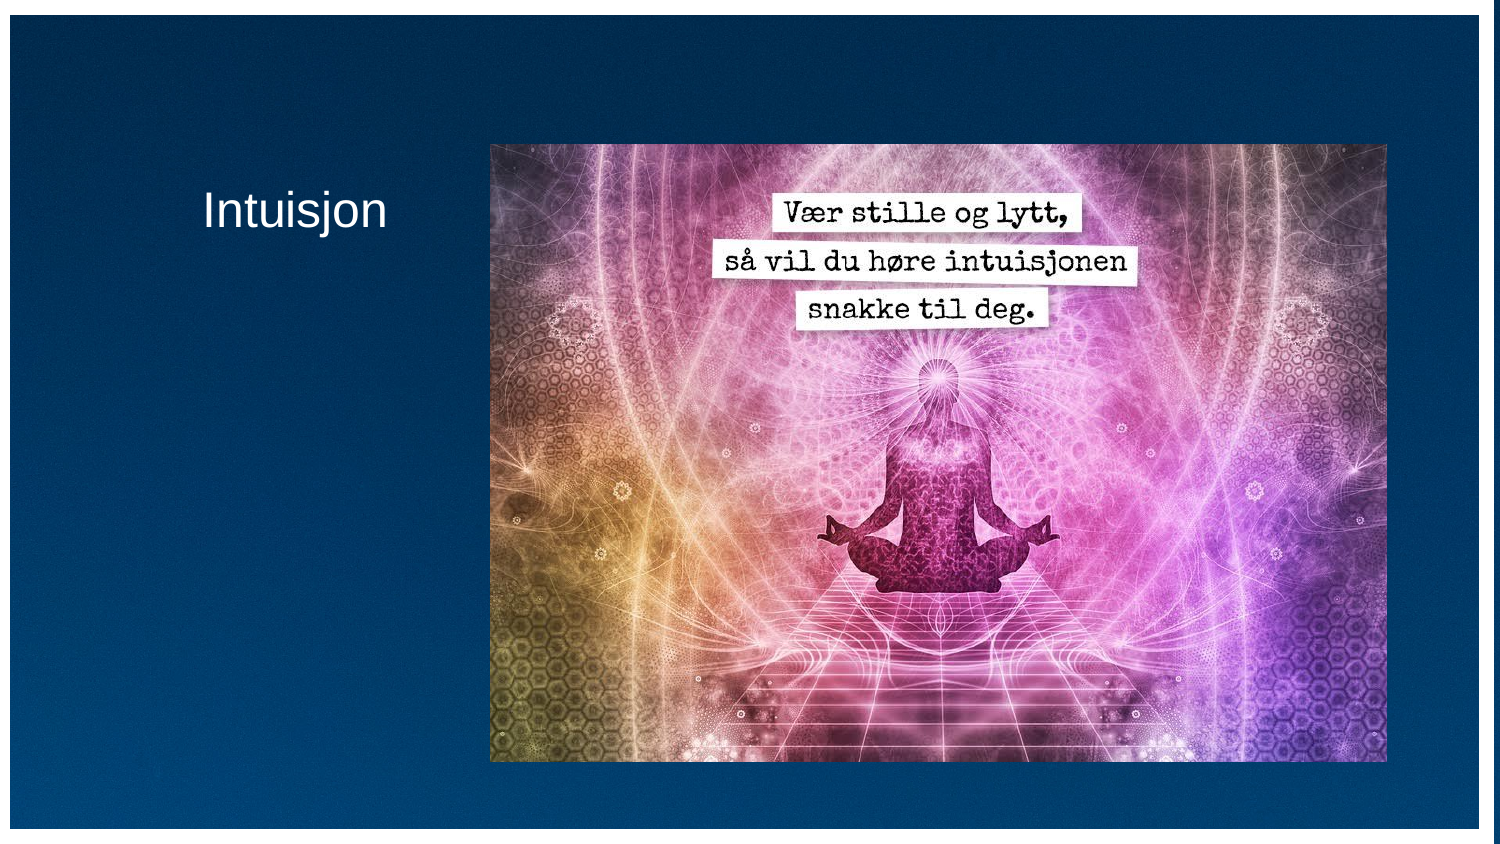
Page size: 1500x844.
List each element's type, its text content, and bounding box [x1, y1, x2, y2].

title Intuisjon [187, 146, 490, 245]
picture [0, 0, 1500, 844]
